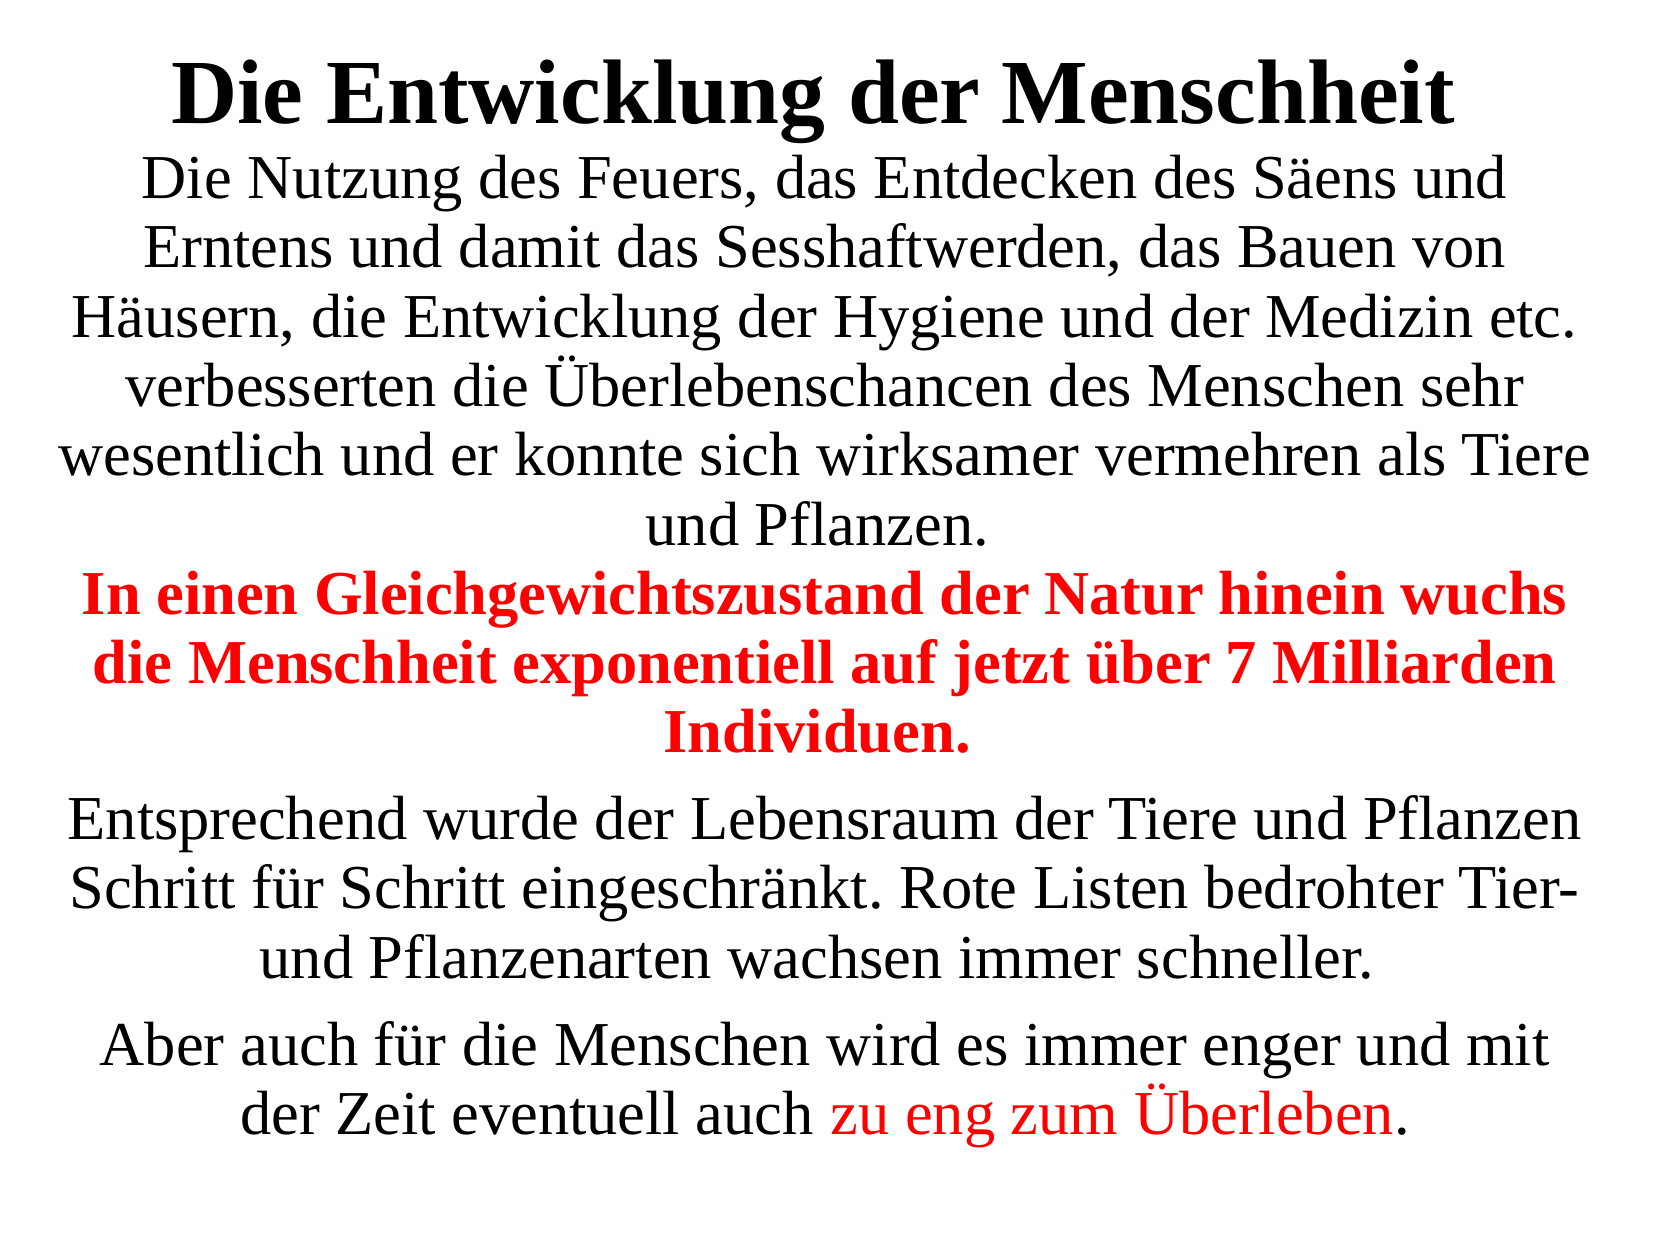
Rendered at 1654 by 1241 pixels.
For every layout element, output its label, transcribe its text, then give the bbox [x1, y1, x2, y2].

text_box Die Entwicklung der Menschheit Die Nutzung des Feuers, das Entdecken des Säens und Erntens und damit das Sesshaftwerden, das Bauen von Häusern, die Entwicklung der Hygiene und der Medizin etc. verbesserten die Überlebenschancen des Menschen sehr wesentlich und er konnte sich wirksamer vermehren als Tiere und Pflanzen. In einen Gleichgewichtszustand der Natur hinein wuchs die Menschheit exponentiell auf jetzt über 7 Milliarden Individuen. Entsprechend wurde der Lebensraum der Tiere und Pflanzen Schritt für Schritt eingeschränkt. Rote Listen bedrohter Tier- und Pflanzenarten wachsen immer schneller. Aber auch für die Menschen wird es immer enger und mit der Zeit eventuell auch zu eng zum Überleben. [43, 33, 1614, 1160]
